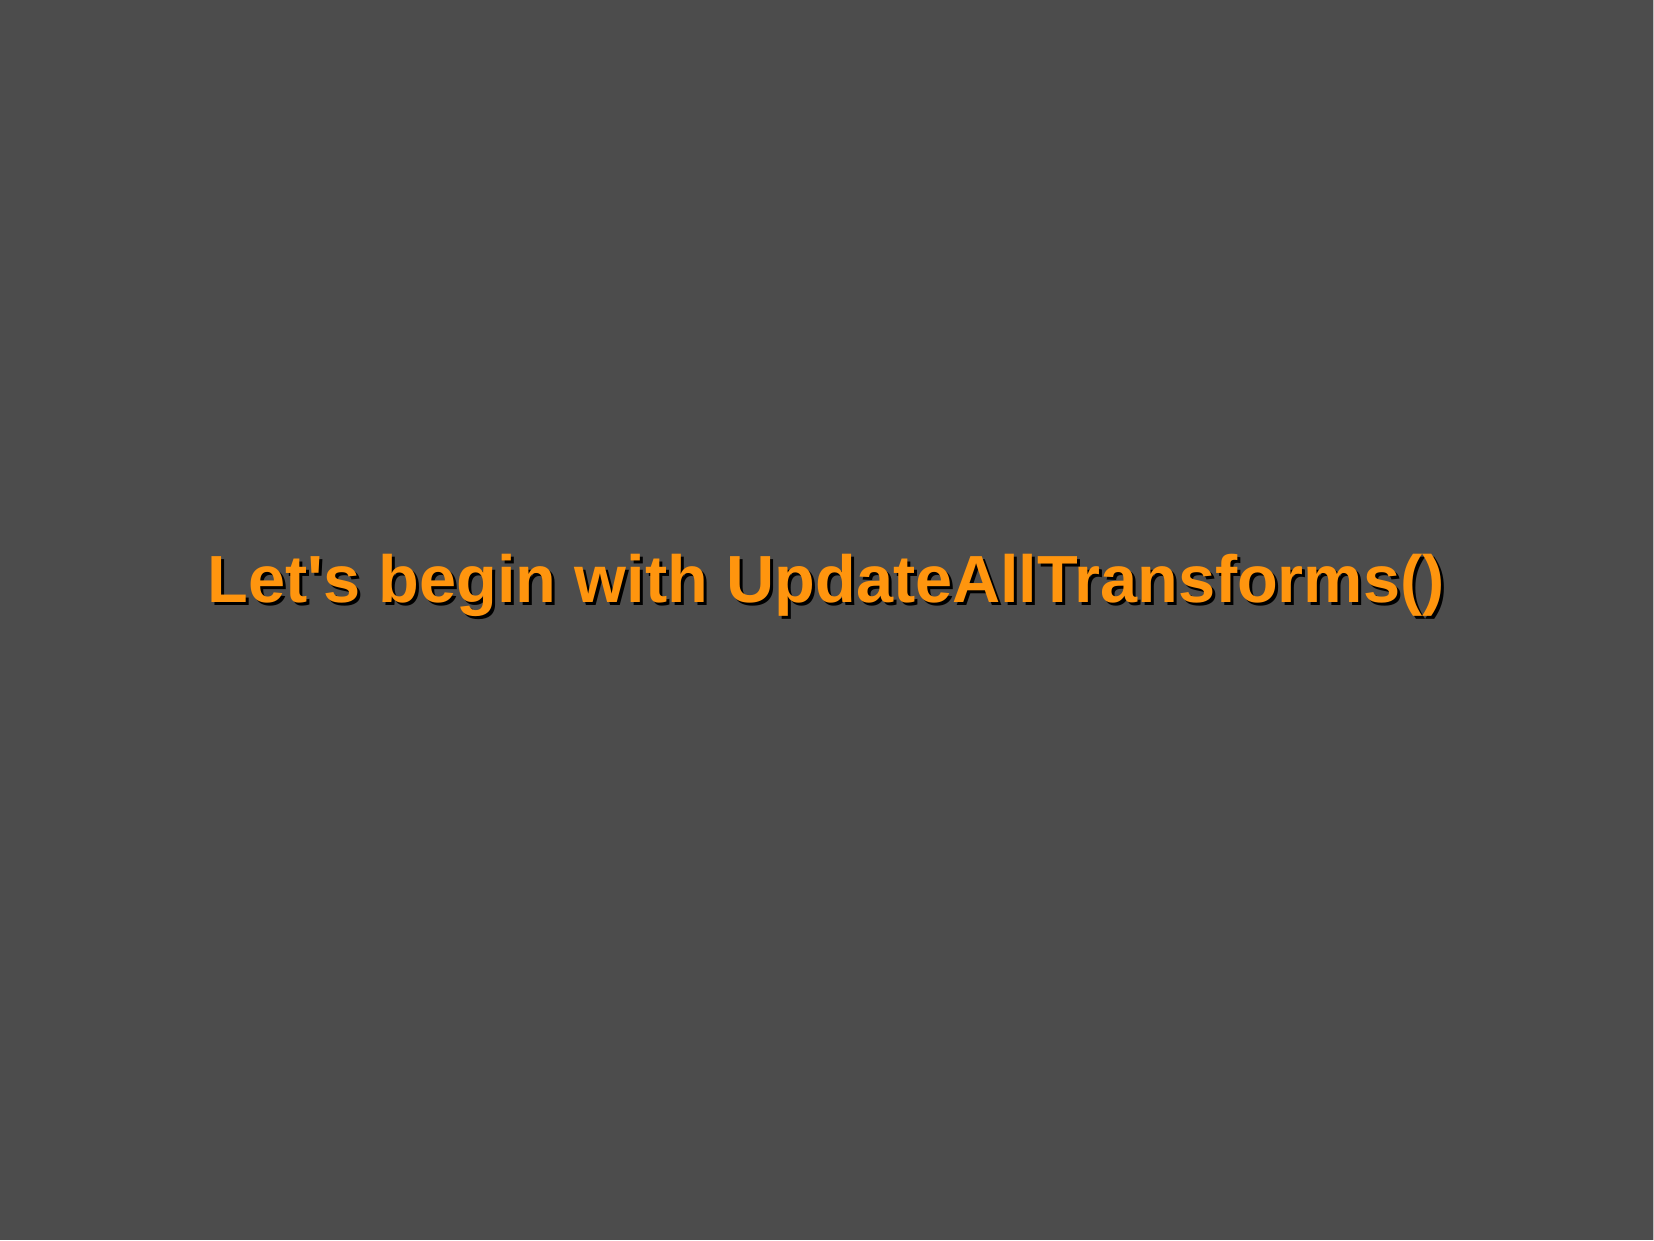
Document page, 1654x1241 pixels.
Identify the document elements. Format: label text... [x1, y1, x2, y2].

subtitle Let's begin with UpdateAllTransforms() [82, 49, 1571, 1109]
